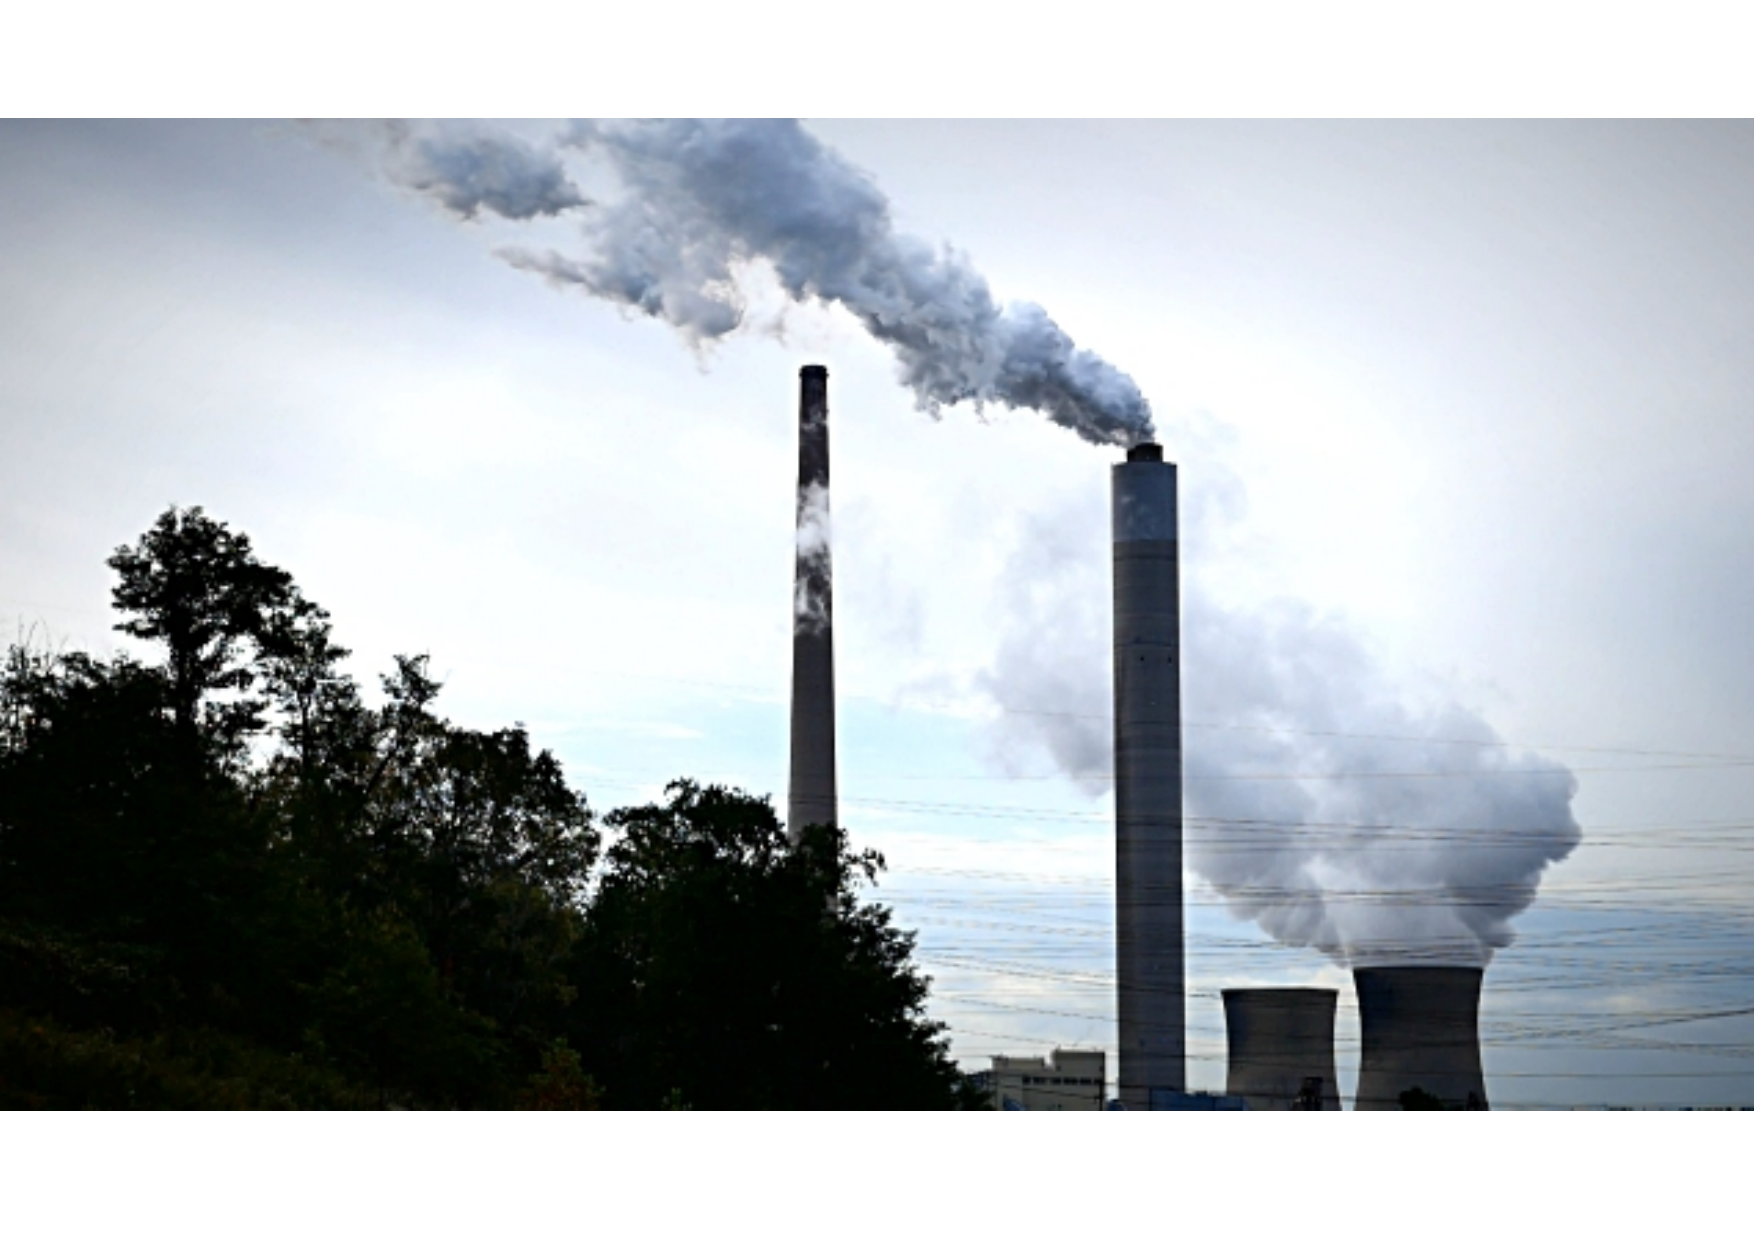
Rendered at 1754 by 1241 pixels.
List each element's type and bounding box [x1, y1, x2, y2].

picture [0, 118, 1754, 1111]
